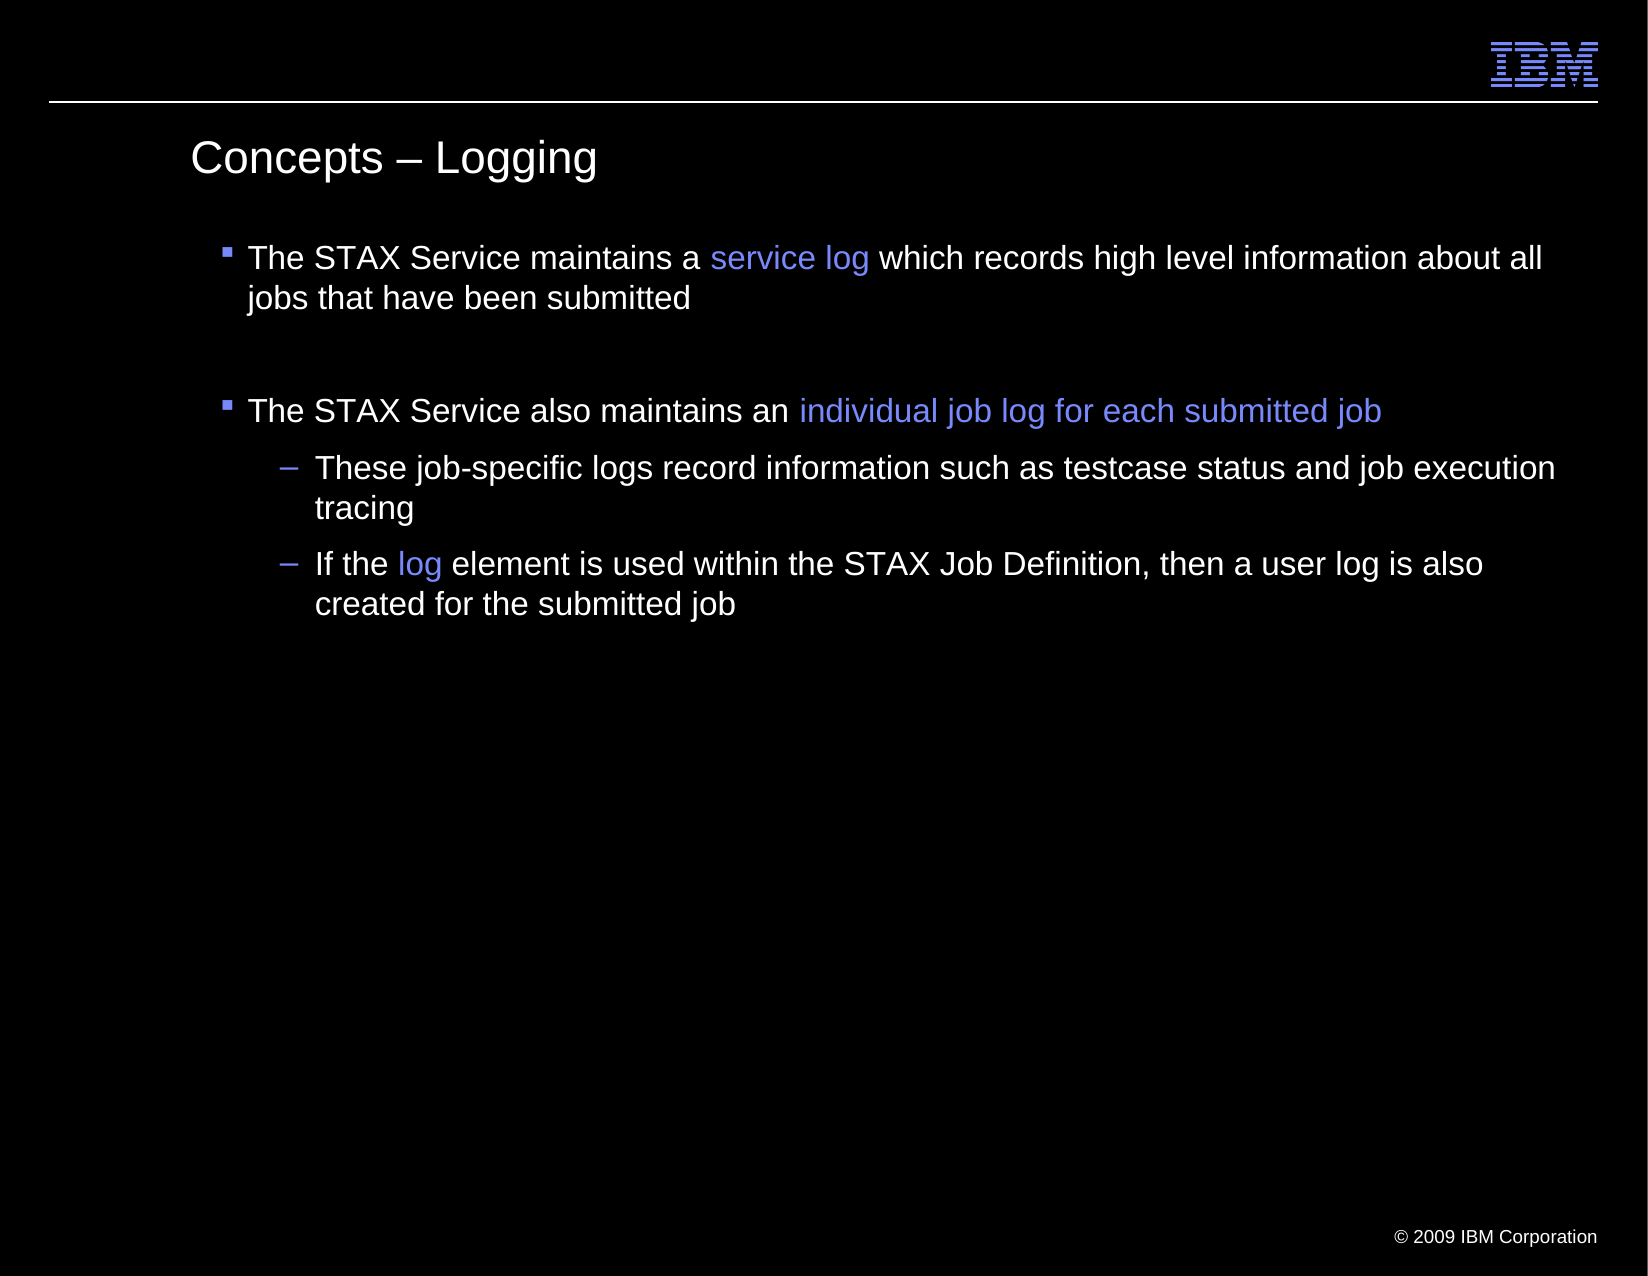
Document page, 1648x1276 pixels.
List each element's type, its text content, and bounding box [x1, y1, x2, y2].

picture [1491, 42, 1598, 87]
text_box The STAX Service maintains a service log which records high level information about all jobs that have been submitted The STAX Service also maintains an individual job log for each submitted job These job-specific logs record information such as testcase status and job execution tracing If the log element is used within the STAX Job Definition, then a user log is also created for the submitted job [219, 236, 1570, 623]
title Concepts – Logging [173, 125, 1648, 219]
